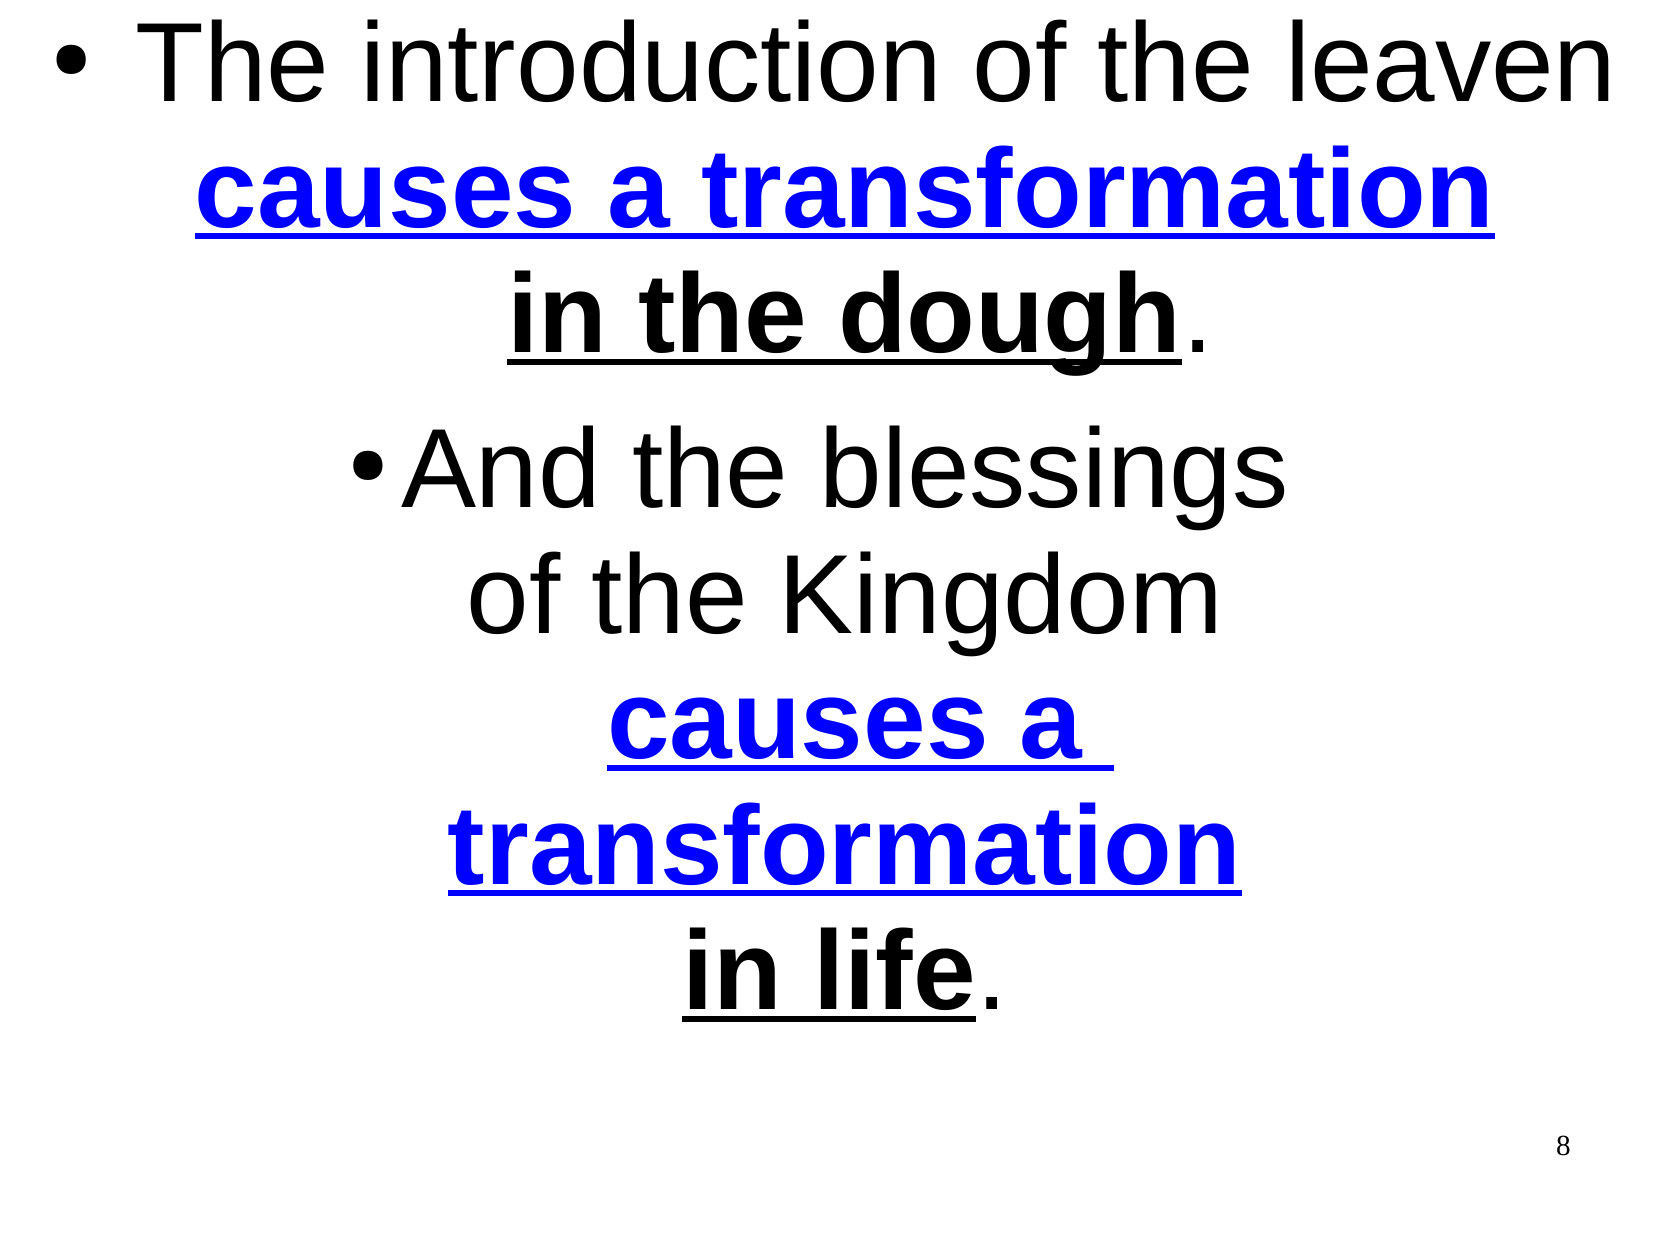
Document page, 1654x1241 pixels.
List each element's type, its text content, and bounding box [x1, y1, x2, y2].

list The introduction of the leaven causes a transformation in the dough. And the blessings of the Kingdom causes a transformation in life. [0, 0, 1651, 1238]
